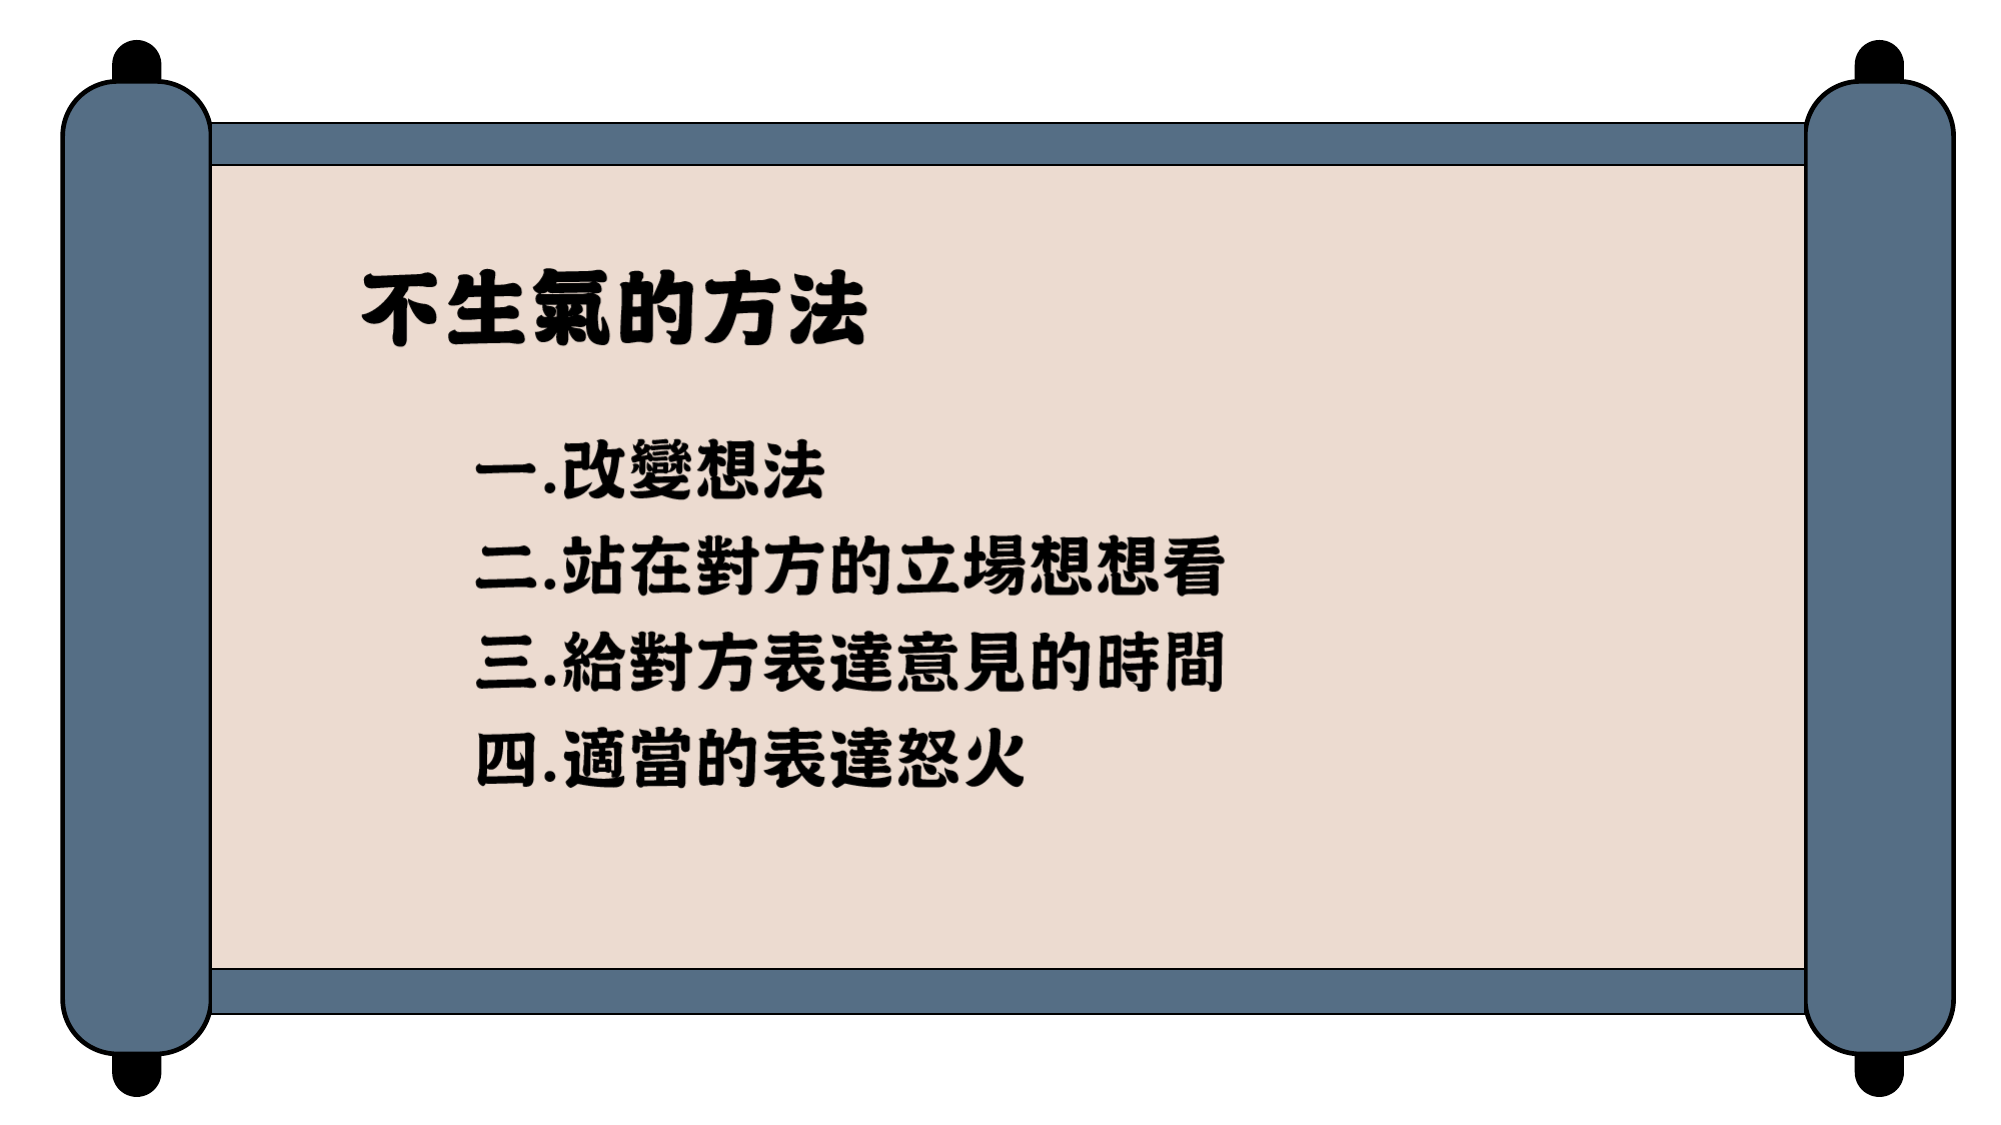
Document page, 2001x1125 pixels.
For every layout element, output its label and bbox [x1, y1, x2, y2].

text_box [62, 39, 1954, 1097]
picture [307, 226, 1693, 898]
